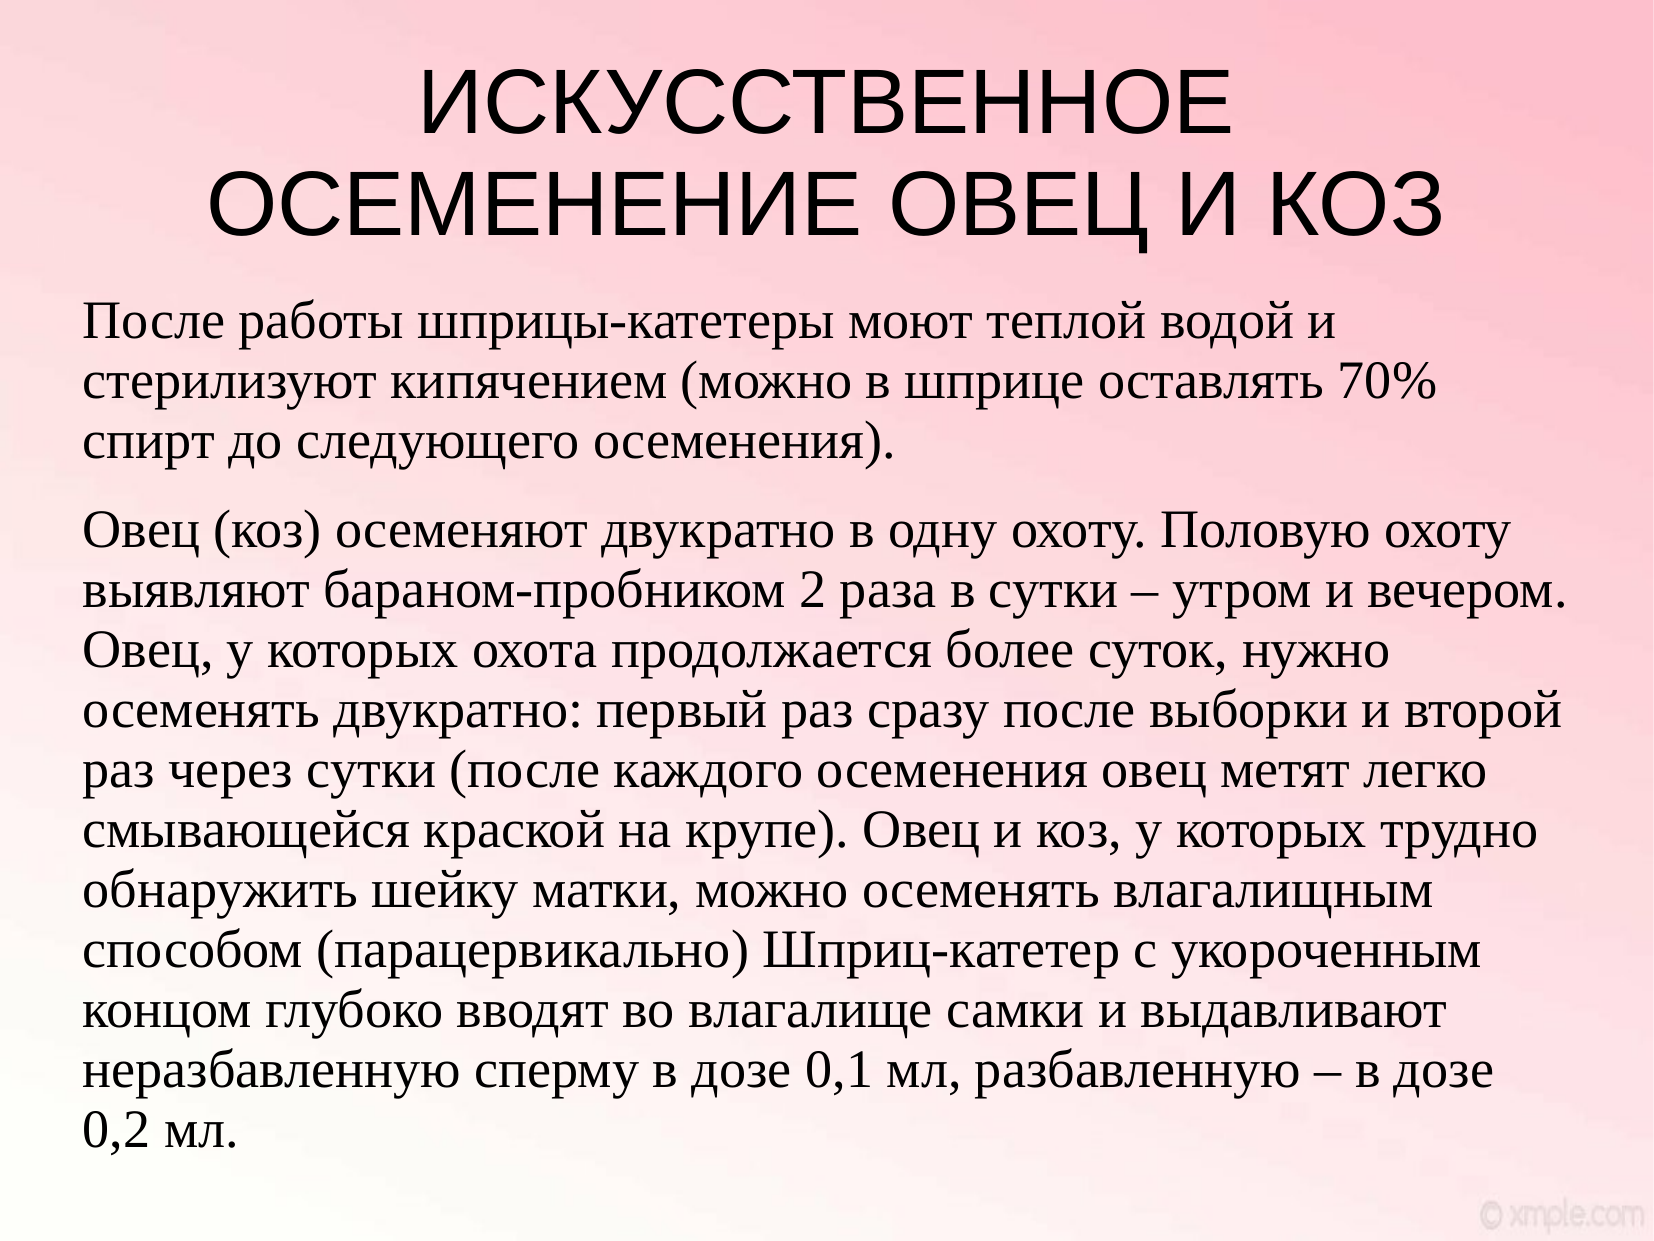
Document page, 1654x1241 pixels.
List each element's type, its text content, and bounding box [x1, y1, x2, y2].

picture [0, 0, 1654, 1241]
title ИСКУССТВЕННОЕ ОСЕМЕНЕНИЕ ОВЕЦ И КОЗ [82, 49, 1571, 257]
list После работы шприцы-катетеры моют теплой водой и стерилизуют кипячением (можно в шприце оставлять 70% спирт до следующего осеменения). Овец (коз) осеменяют двукратно в одну охоту. Половую охоту выявляют бараном-пробником 2 раза в сутки – утром и вечером. Овец, у которых охота продолжается более суток, нужно осеменять двукратно: первый раз сразу после выборки и второй раз через сутки (после каждого осеменения овец метят легко смывающейся краской на крупе). Овец и коз, у которых трудно обнаружить шейку матки, можно осеменять влагалищным способом (парацервикально) Шприц-катетер с укороченным концом глубоко вводят во влагалище самки и выдавливают неразбавленную сперму в дозе 0,1 мл, разбавленную – в дозе 0,2 мл. [82, 290, 1571, 1174]
